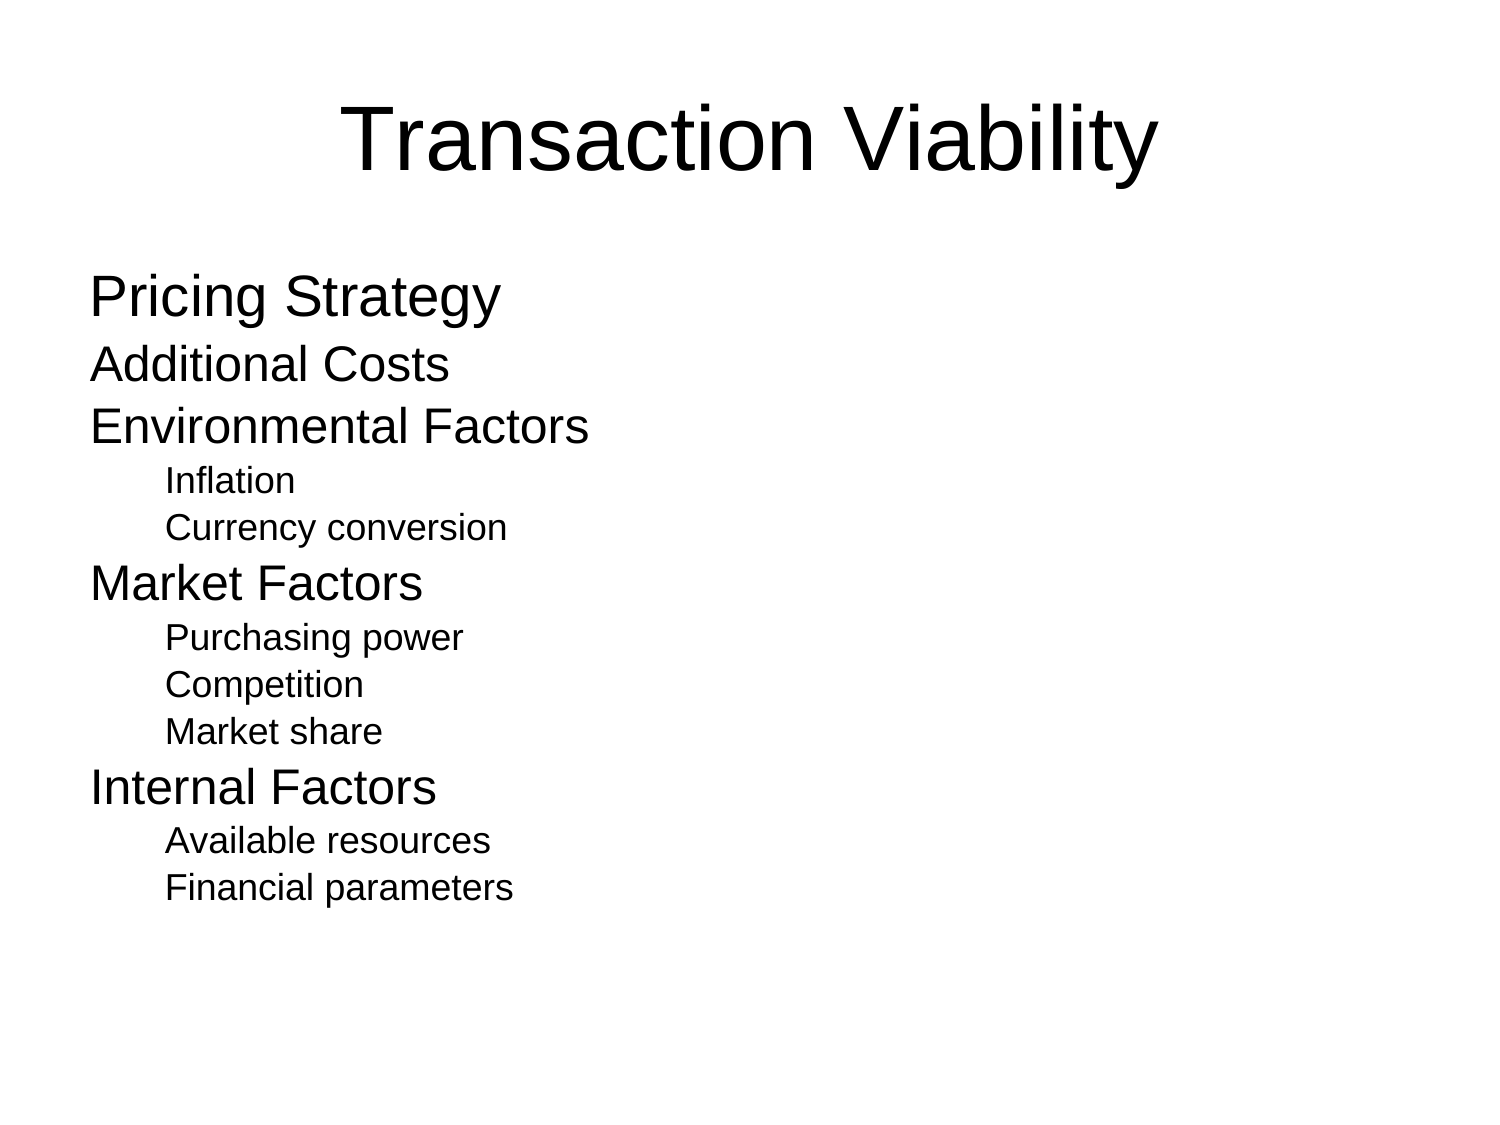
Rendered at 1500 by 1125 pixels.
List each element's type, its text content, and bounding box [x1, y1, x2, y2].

list Pricing Strategy Additional Costs Environmental Factors Inflation Currency conversion Market Factors Purchasing power Competition Market share Internal Factors Available resources Financial parameters [75, 262, 1426, 1125]
title Transaction Viability [75, 45, 1426, 233]
